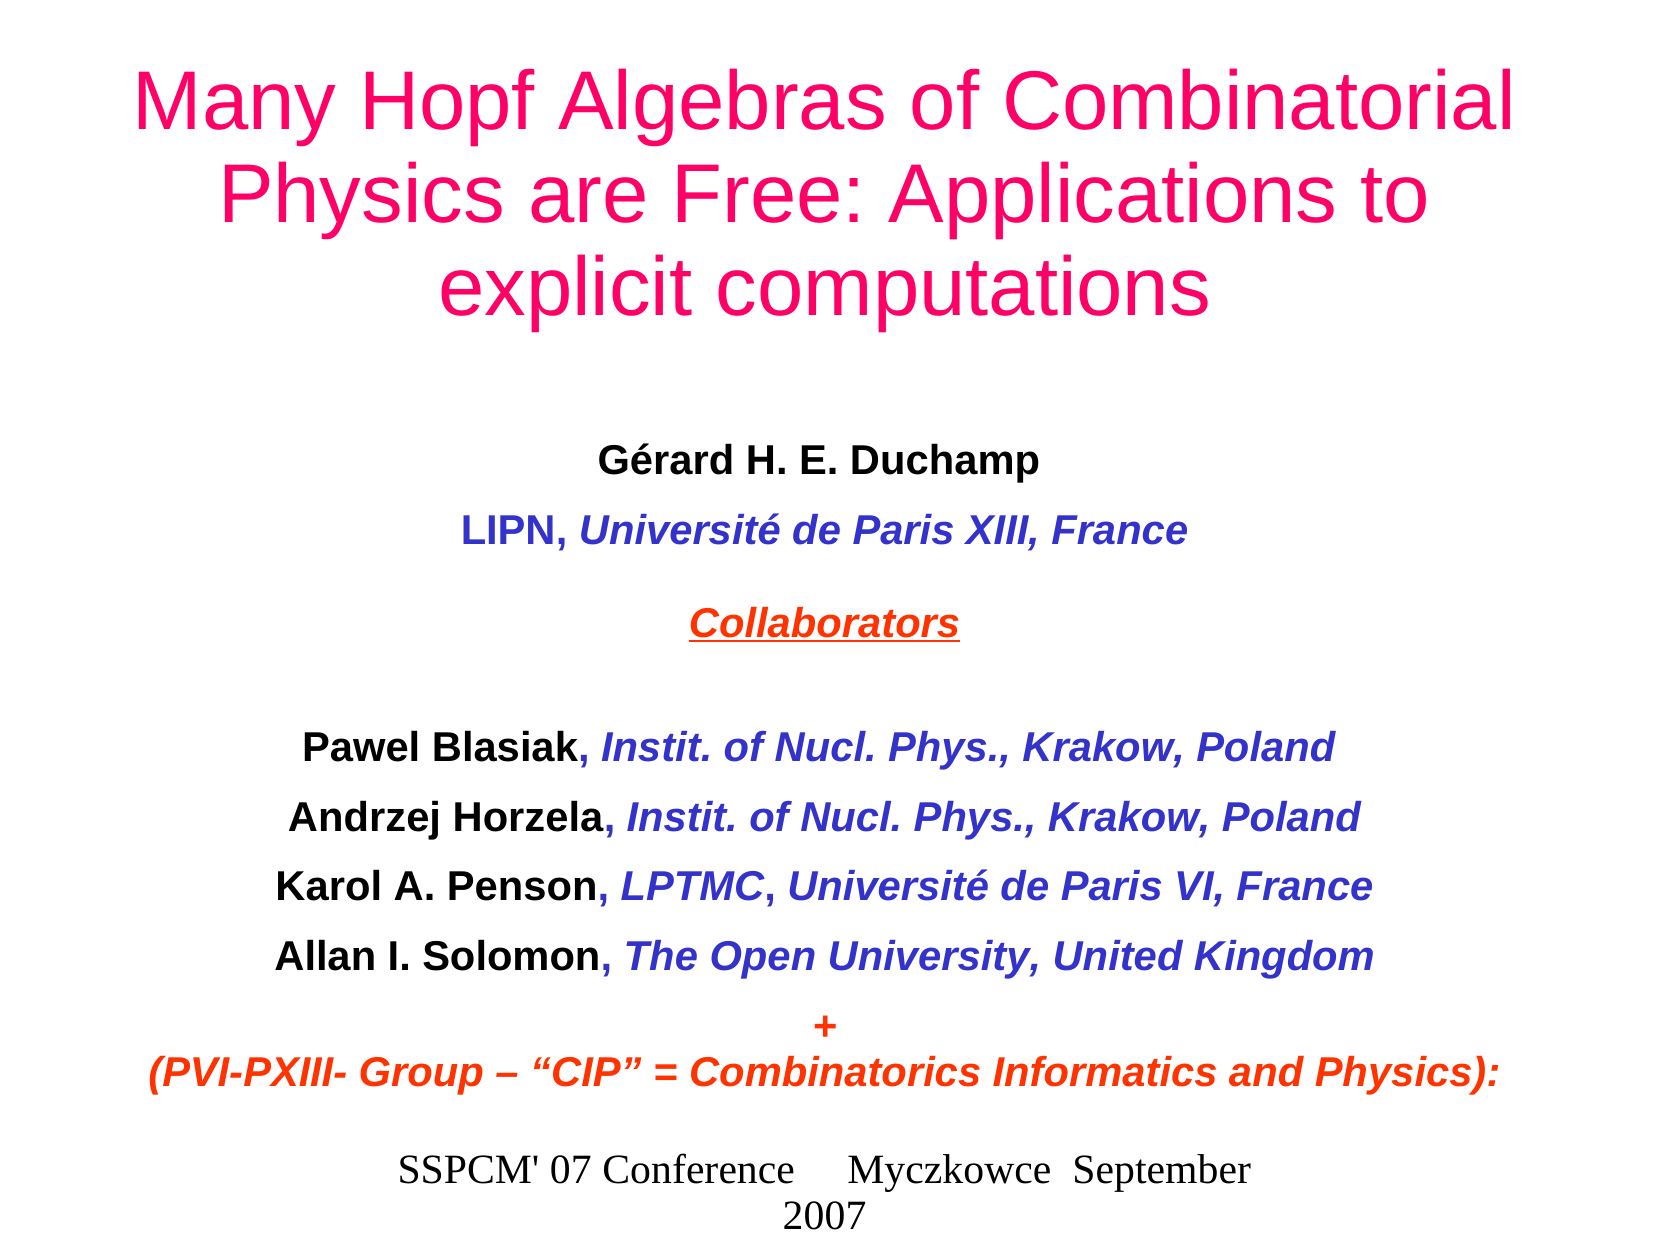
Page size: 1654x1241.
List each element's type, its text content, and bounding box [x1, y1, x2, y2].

text_box Gérard H. E. Duchamp LIPN, Université de Paris XIII, France Collaborators Pawel Blasiak, Instit. of Nucl. Phys., Krakow, Poland Andrzej Horzela, Instit. of Nucl. Phys., Krakow, Poland Karol A. Penson, LPTMC, Université de Paris VI, France Allan I. Solomon, The Open University, United Kingdom + (PVI-PXIII- Group – “CIP” = Combinatorics Informatics and Physics): [127, 406, 1522, 1092]
text_box SSPCM' 07 Conference Myczkowce September 2007 [335, 1138, 1314, 1201]
text_box Many Hopf Algebras of Combinatorial Physics are Free: Applications to explicit computations [118, 54, 1532, 334]
